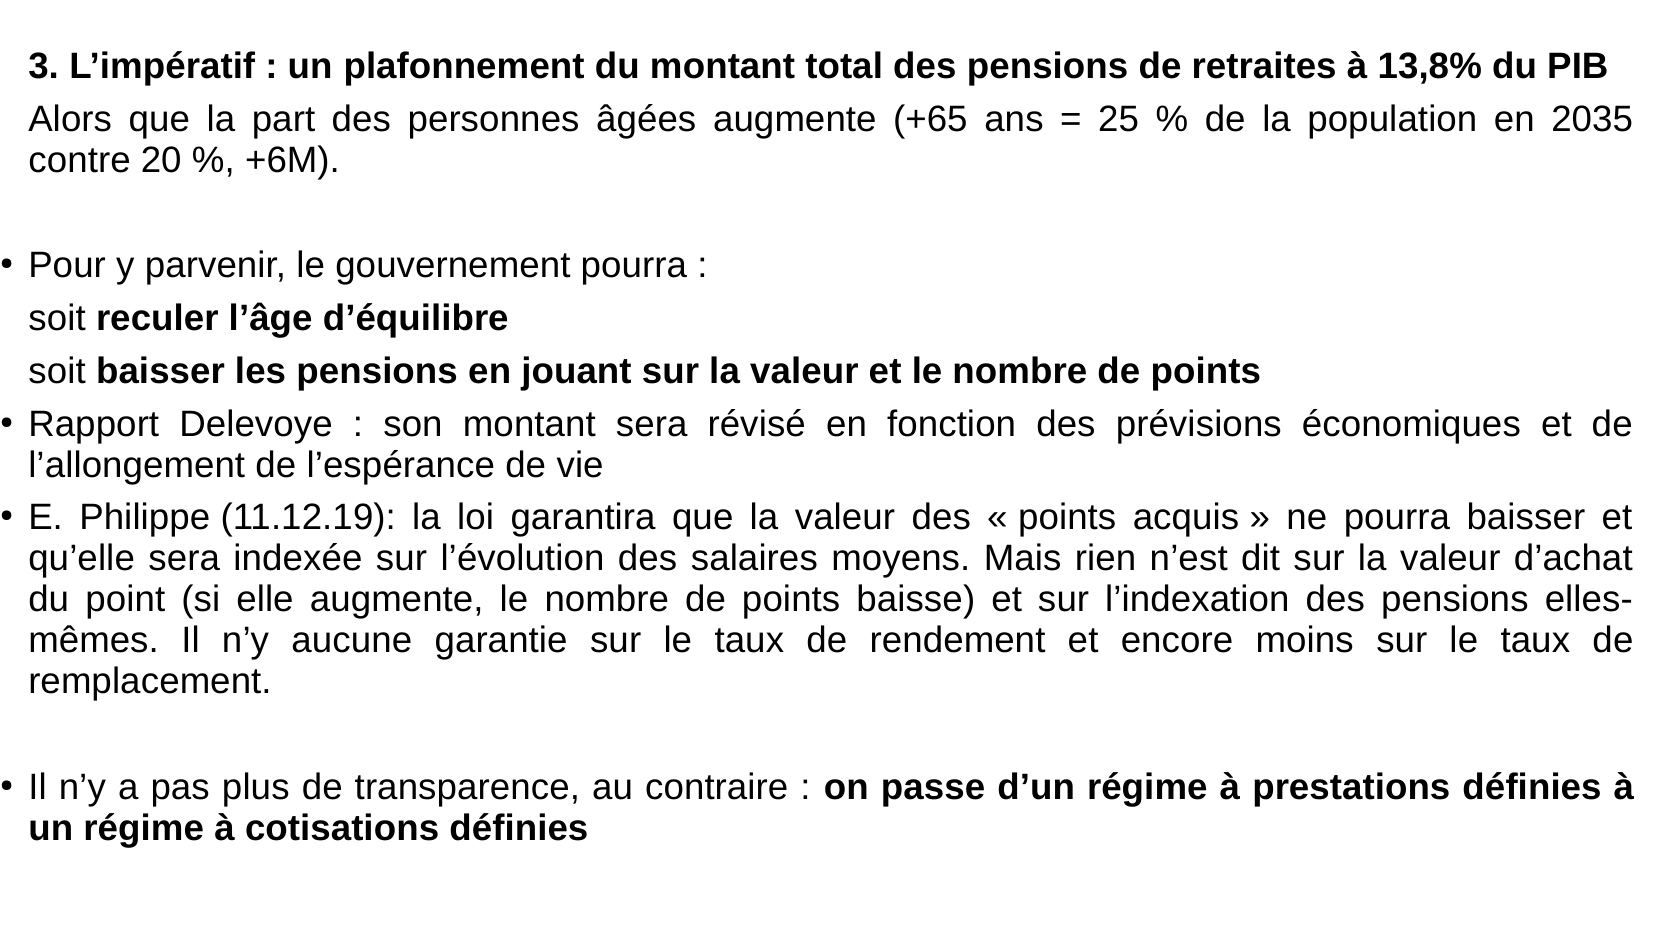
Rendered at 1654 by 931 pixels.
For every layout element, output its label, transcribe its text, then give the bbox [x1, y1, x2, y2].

list 3. L’impératif : un plafonnement du montant total des pensions de retraites à 13,8% du PIB Alors que la part des personnes âgées augmente (+65 ans = 25 % de la population en 2035 contre 20 %, +6M). Pour y parvenir, le gouvernement pourra : soit reculer l’âge d’équilibre soit baisser les pensions en jouant sur la valeur et le nombre de points Rapport Delevoye : son montant sera révisé en fonction des prévisions économiques et de l’allongement de l’espérance de vie E. Philippe (11.12.19): la loi garantira que la valeur des « points acquis » ne pourra baisser et qu’elle sera indexée sur l’évolution des salaires moyens. Mais rien n’est dit sur la valeur d’achat du point (si elle augmente, le nombre de points baisse) et sur l’indexation des pensions elles-mêmes. Il n’y aucune garantie sur le taux de rendement et encore moins sur le taux de remplacement. Il n’y a pas plus de transparence, au contraire : on passe d’un régime à prestations définies à un régime à cotisations définies [0, 45, 1636, 856]
